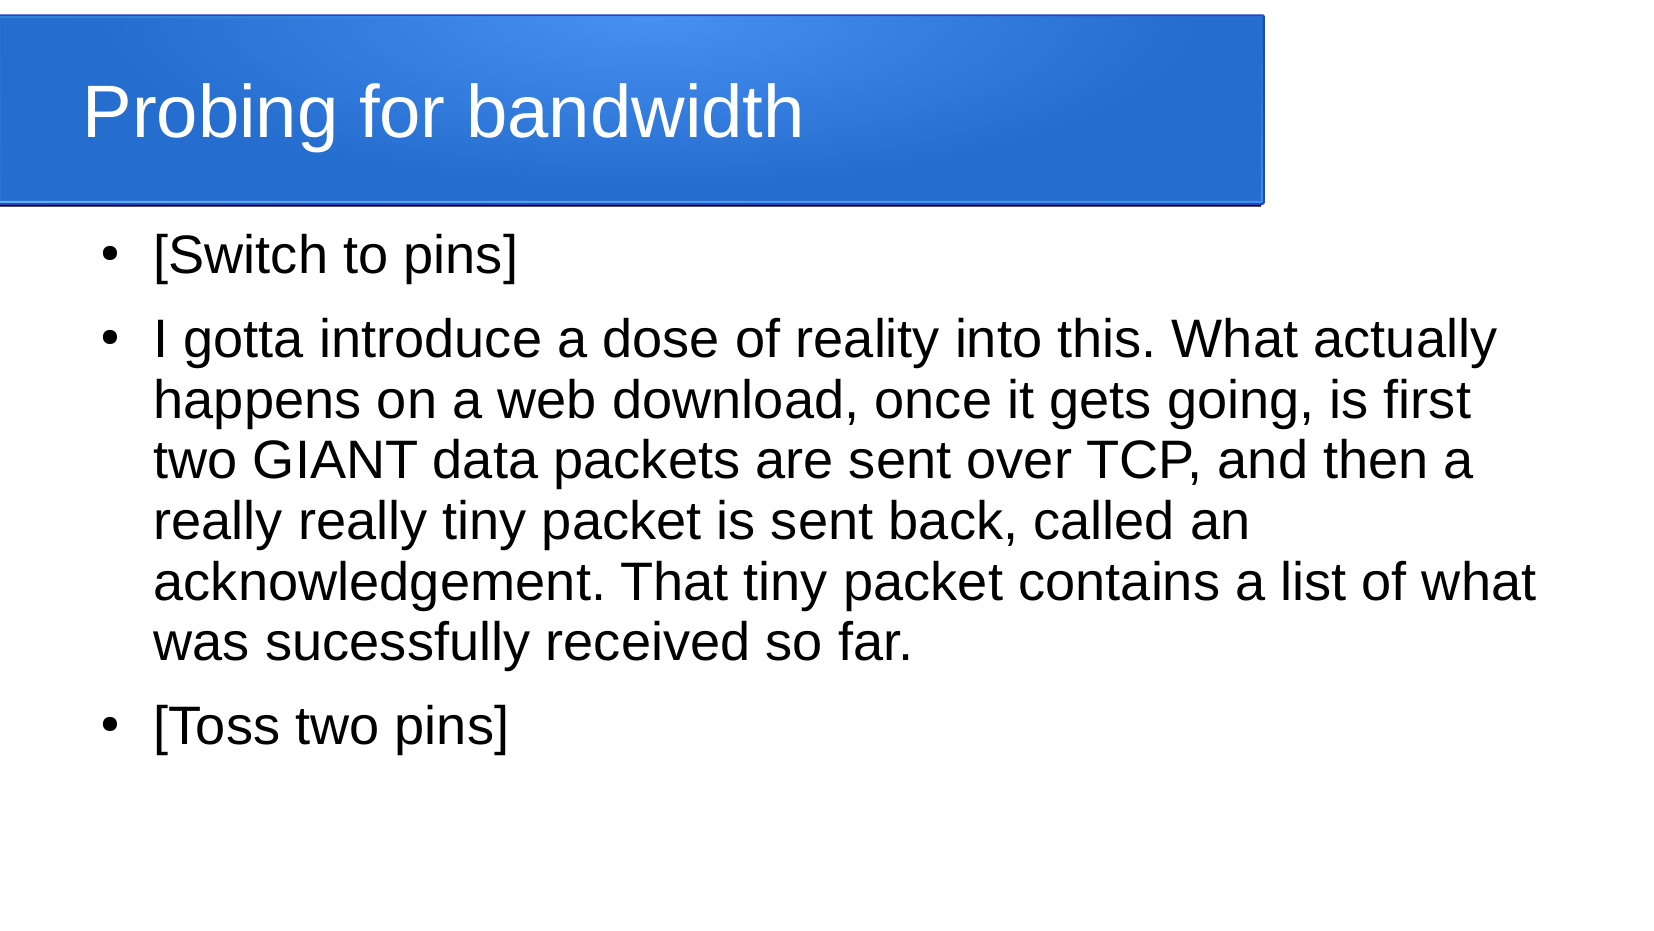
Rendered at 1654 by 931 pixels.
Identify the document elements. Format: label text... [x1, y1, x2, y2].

title Probing for bandwidth [82, 35, 1235, 189]
list [Switch to pins] I gotta introduce a dose of reality into this. What actually happens on a web download, once it gets going, is first two GIANT data packets are sent over TCP, and then a really really tiny packet is sent back, called an acknowledgement. That tiny packet contains a list of what was sucessfully received so far. [Toss two pins] [82, 224, 1571, 764]
